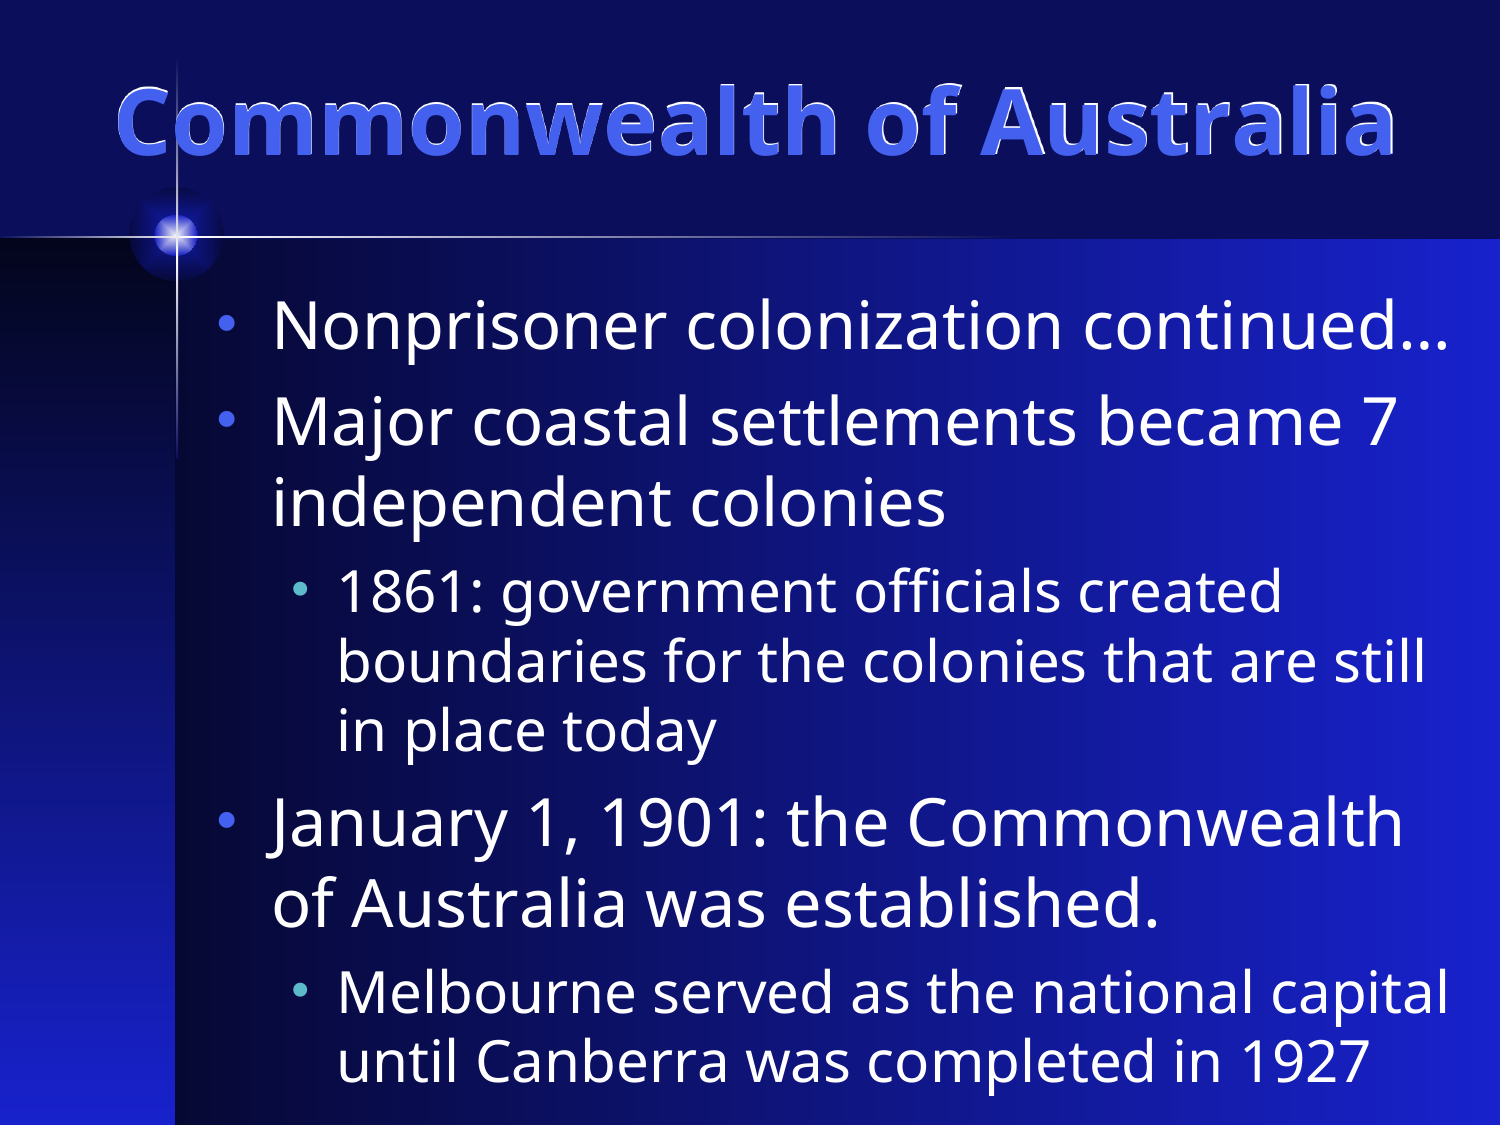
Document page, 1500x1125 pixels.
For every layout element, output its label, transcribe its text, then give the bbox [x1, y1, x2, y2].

list Nonprisoner colonization continued… Major coastal settlements became 7 independent colonies 1861: government officials created boundaries for the colonies that are still in place today January 1, 1901: the Commonwealth of Australia was established. Melbourne served as the national capital until Canberra was completed in 1927 [200, 274, 1476, 1125]
title Commonwealth of Australia [24, 24, 1488, 213]
